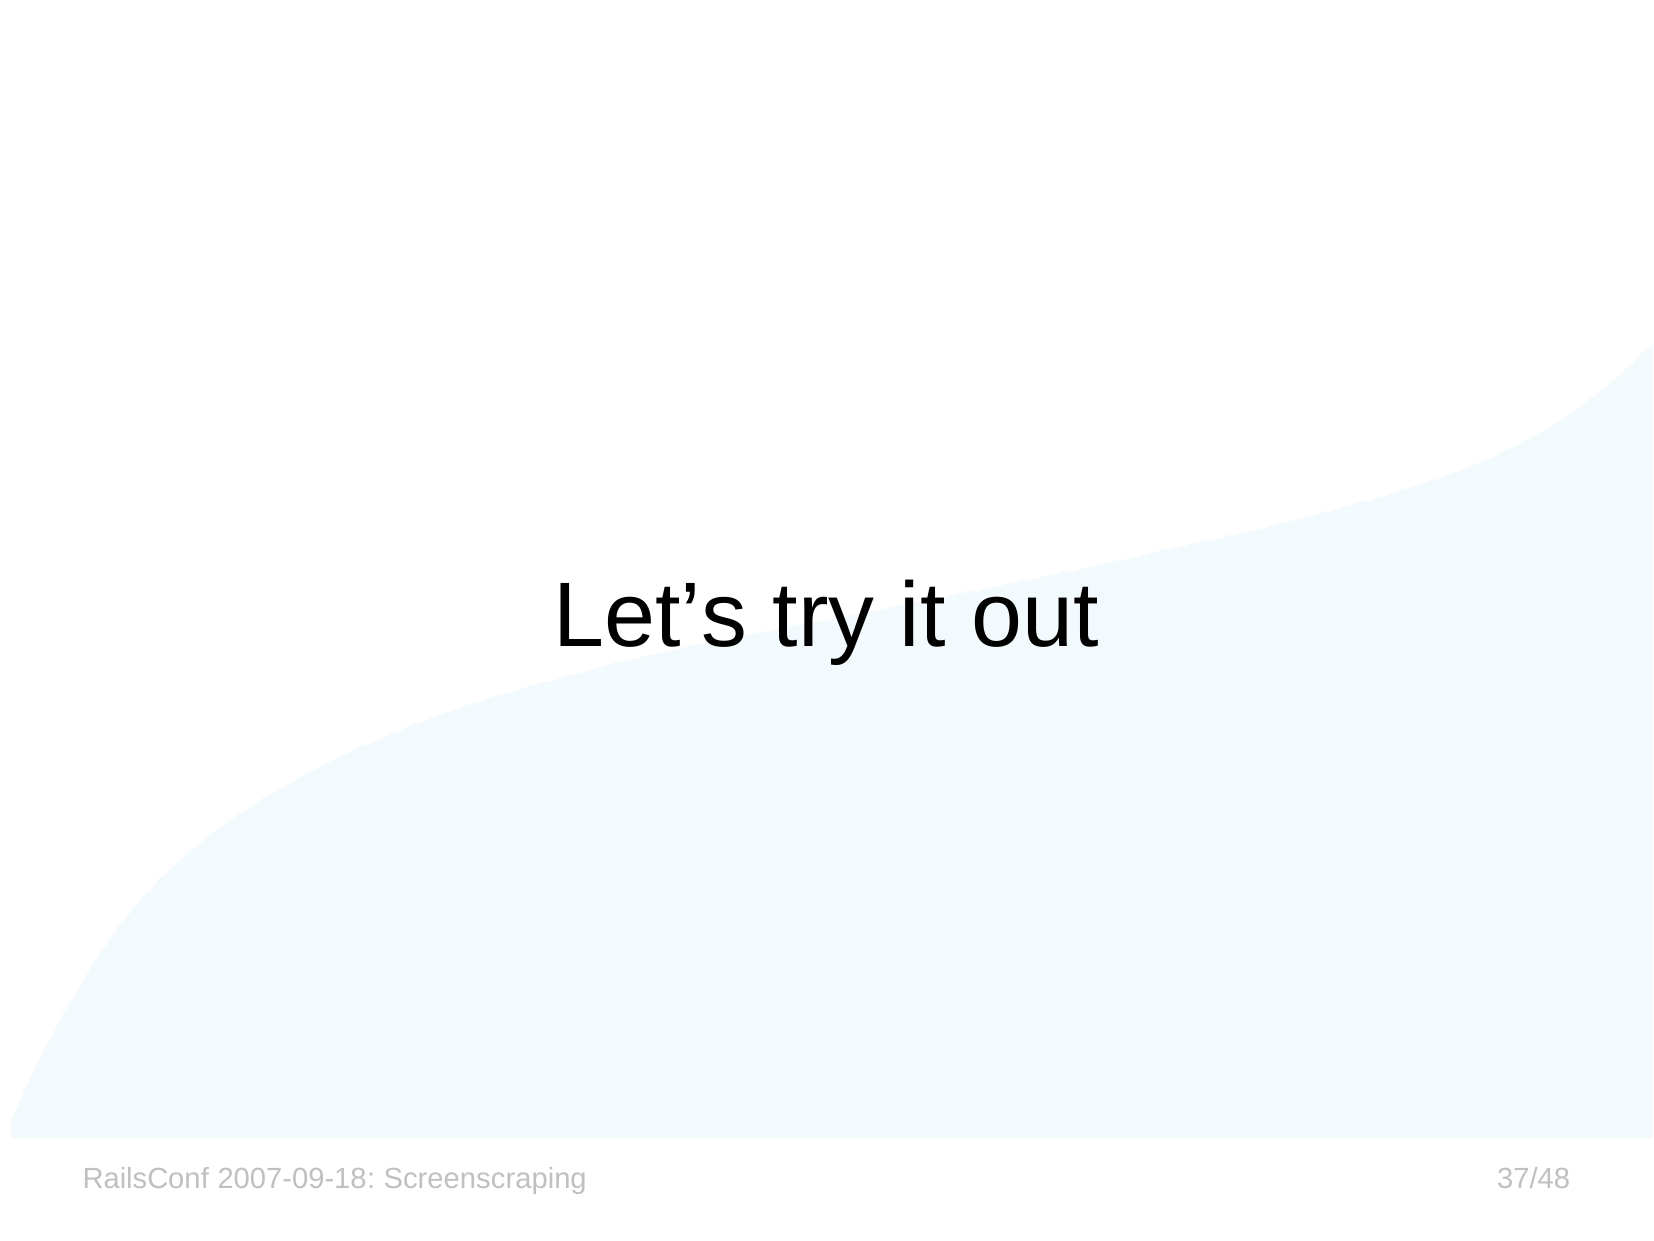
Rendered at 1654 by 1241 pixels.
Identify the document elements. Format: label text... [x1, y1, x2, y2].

title Let’s try it out [82, 513, 1571, 721]
picture [11, 0, 1653, 1231]
